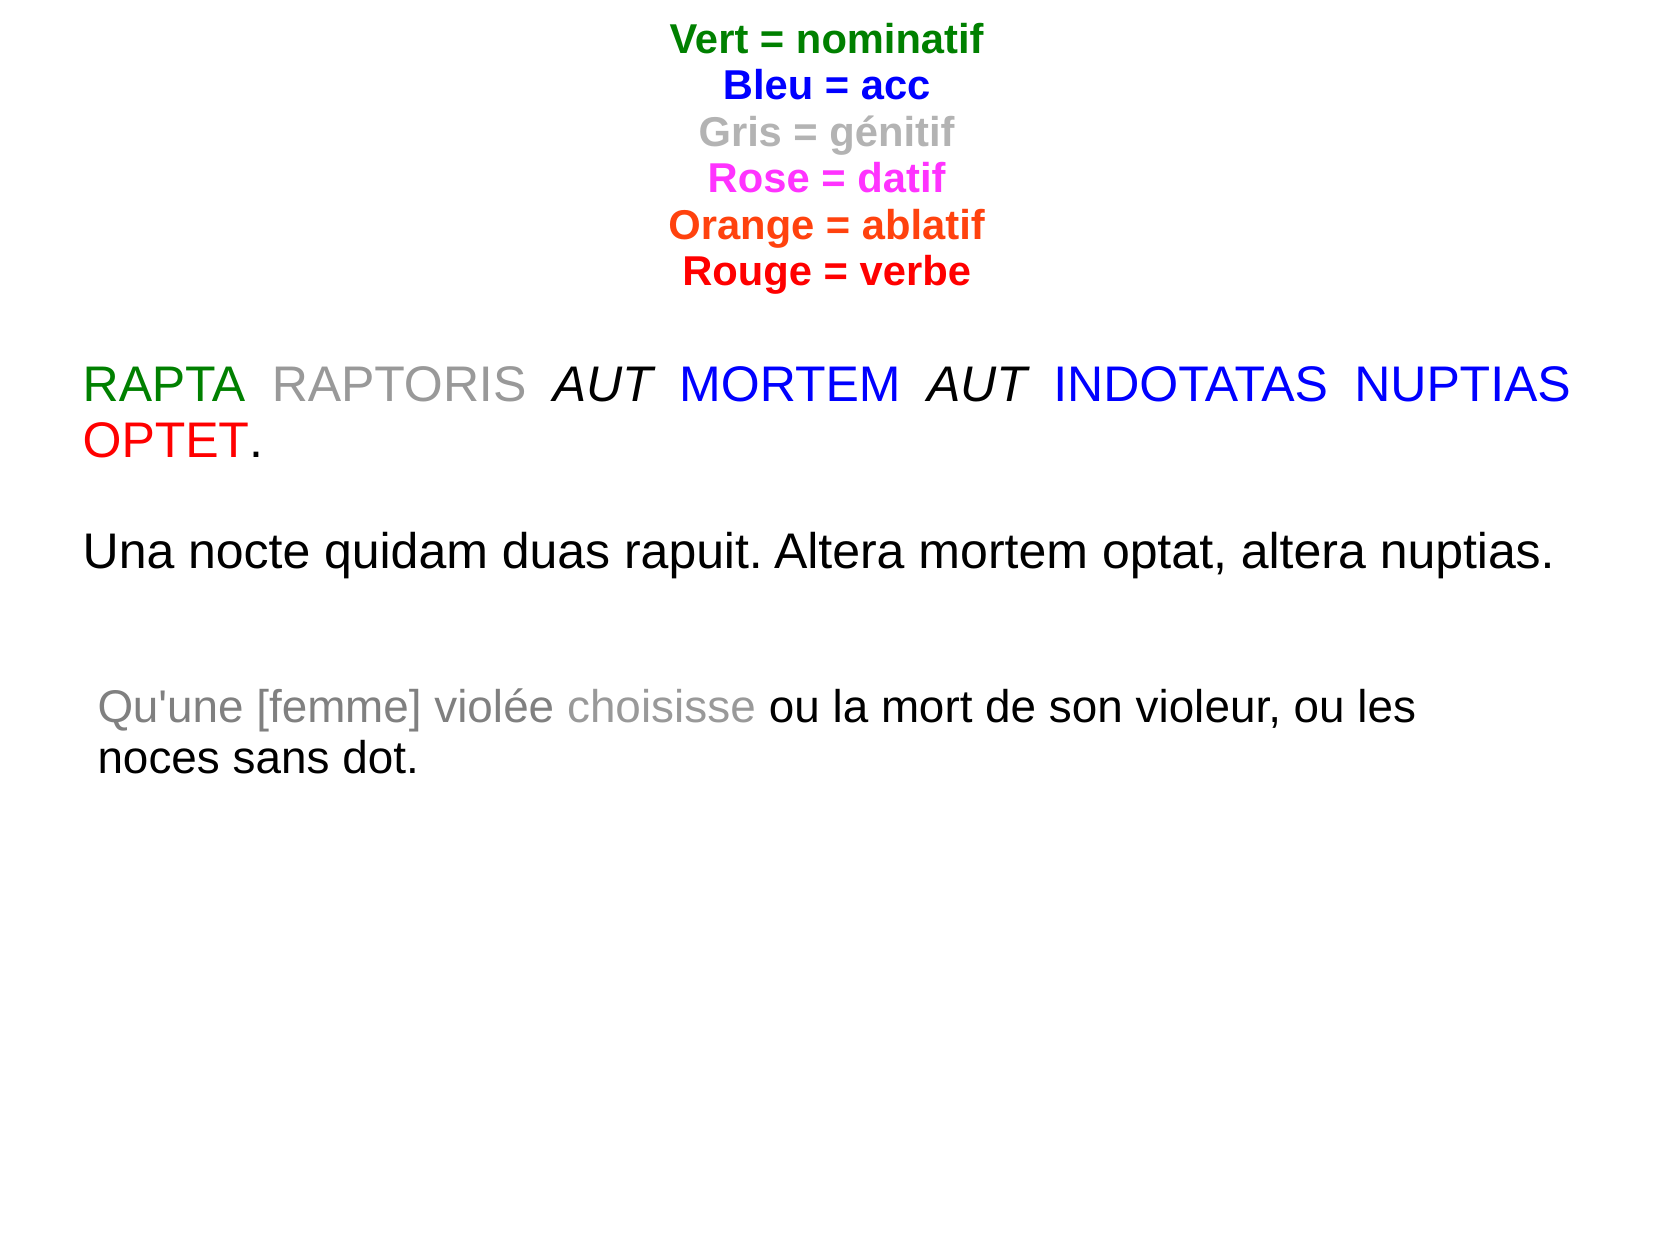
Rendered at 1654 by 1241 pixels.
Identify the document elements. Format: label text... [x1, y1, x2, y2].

subtitle RAPTA RAPTORIS AUT MORTEM AUT INDOTATAS NUPTIAS OPTET. Una nocte quidam duas rapuit. Altera mortem optat, altera nuptias. [82, 337, 1571, 674]
text_box Qu'une [femme] violée choisisse ou la mort de son violeur, ou les noces sans dot. [82, 673, 1560, 791]
title Vert = nominatif Bleu = acc Gris = génitif Rose = datif Orange = ablatif Rouge = verbe [198, 0, 1455, 319]
